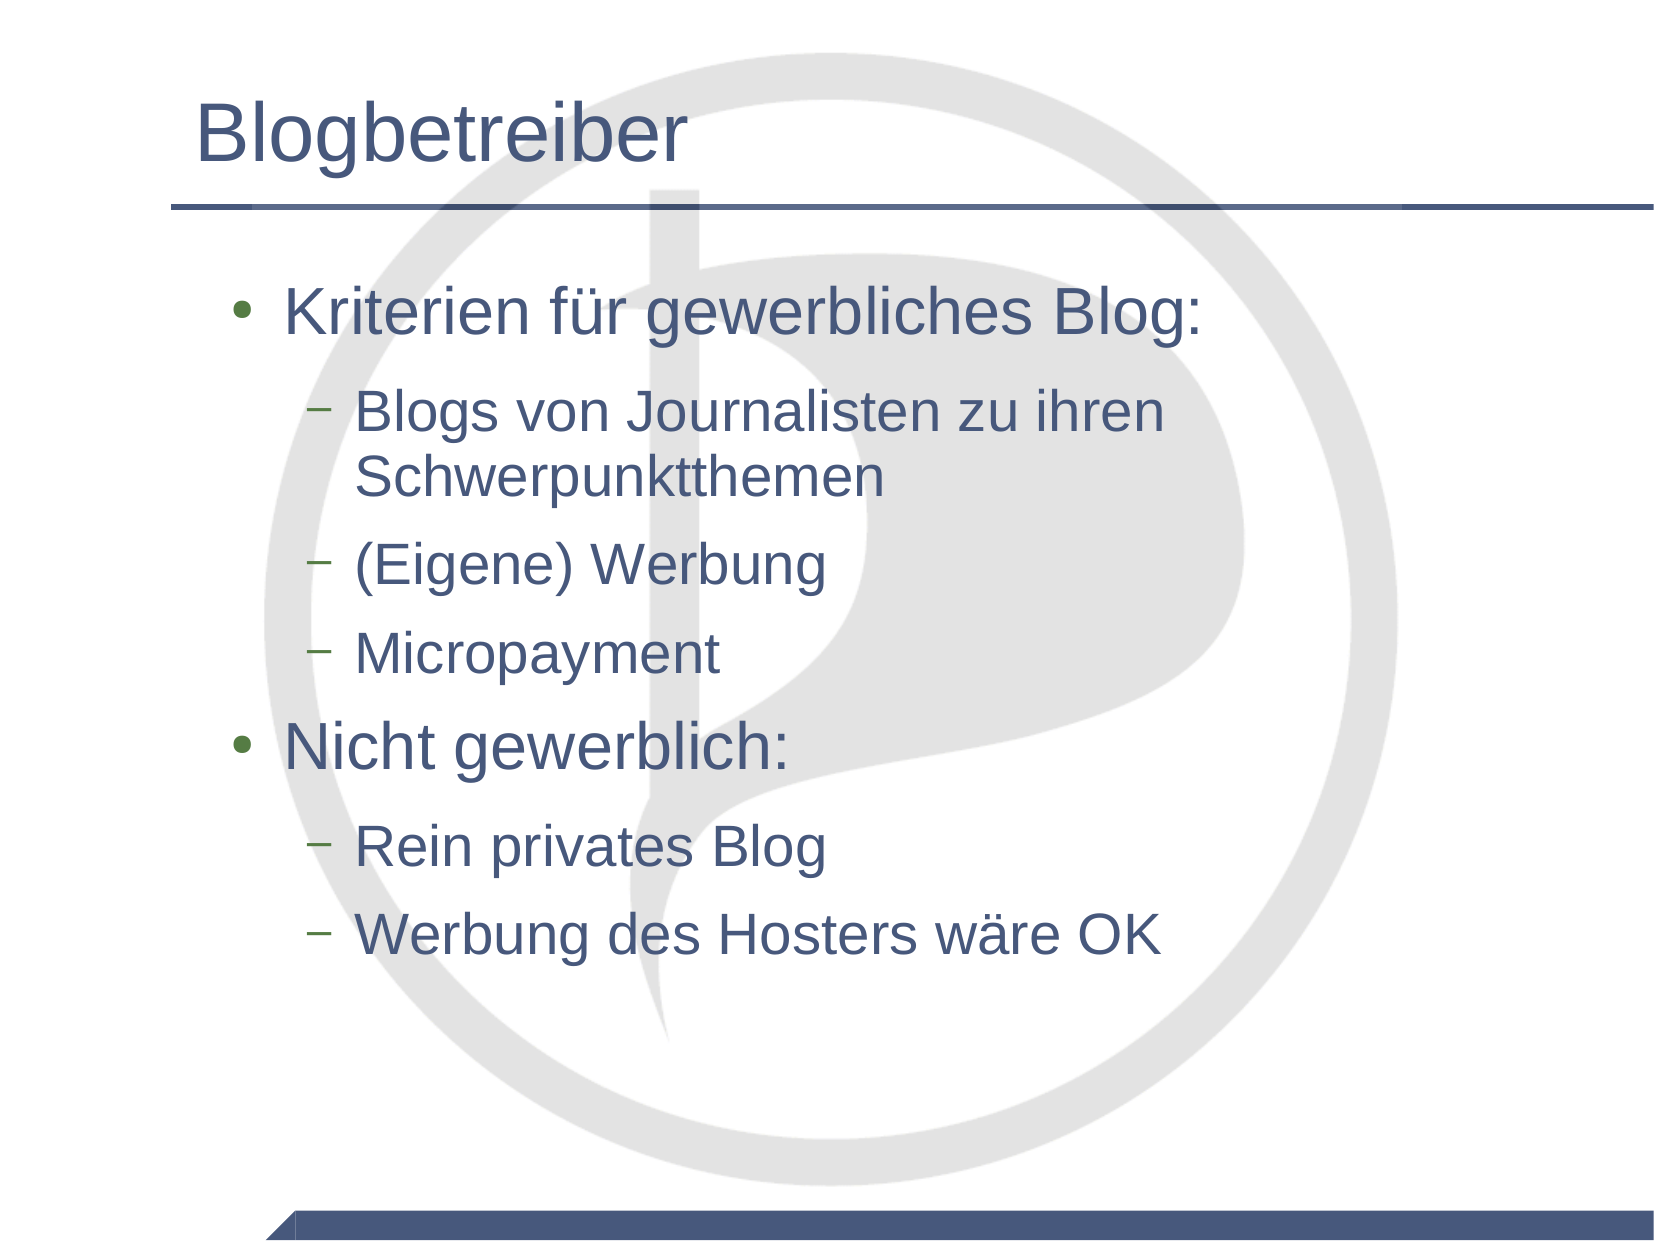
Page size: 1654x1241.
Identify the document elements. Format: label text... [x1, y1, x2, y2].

list Kriterien für gewerbliches Blog: Blogs von Journalisten zu ihren Schwerpunktthemen (Eigene) Werbung Micropayment Nicht gewerblich: Rein privates Blog Werbung des Hosters wäre OK [212, 274, 1530, 1093]
title Blogbetreiber [194, 29, 1530, 237]
